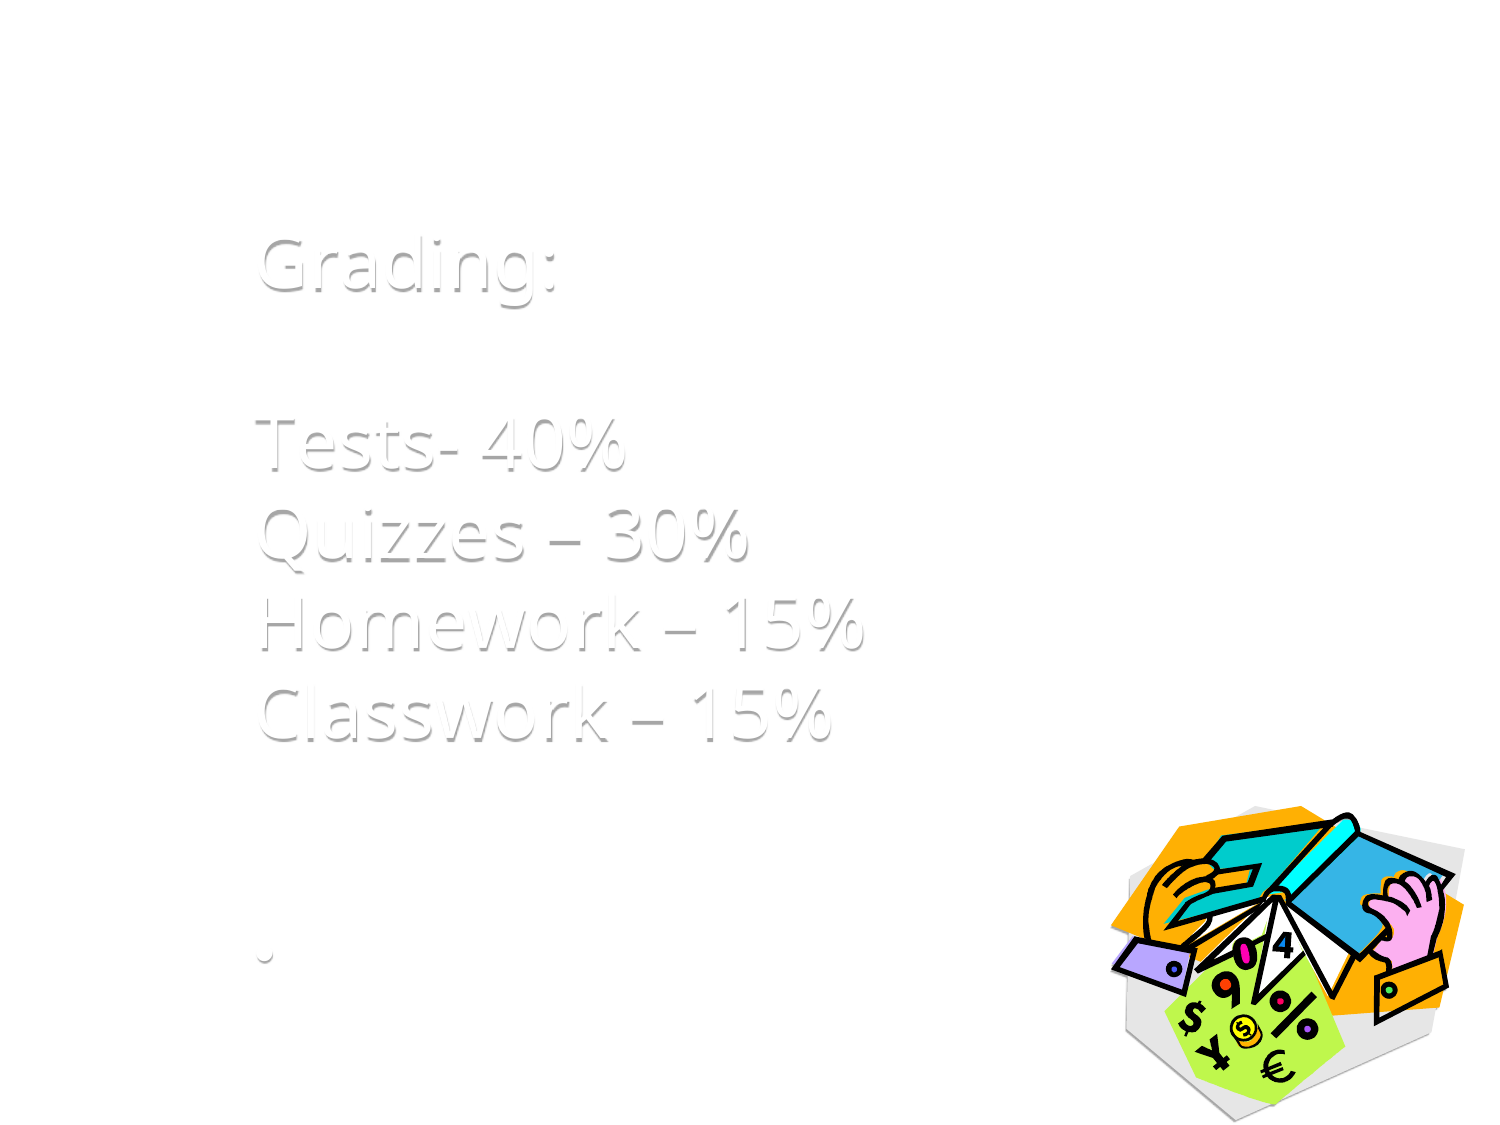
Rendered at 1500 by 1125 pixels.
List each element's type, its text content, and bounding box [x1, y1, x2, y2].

picture [1110, 801, 1470, 1125]
text_box Grading: Tests- 40% Quizzes – 30% Homework – 15% Classwork – 15% [239, 206, 1455, 1005]
